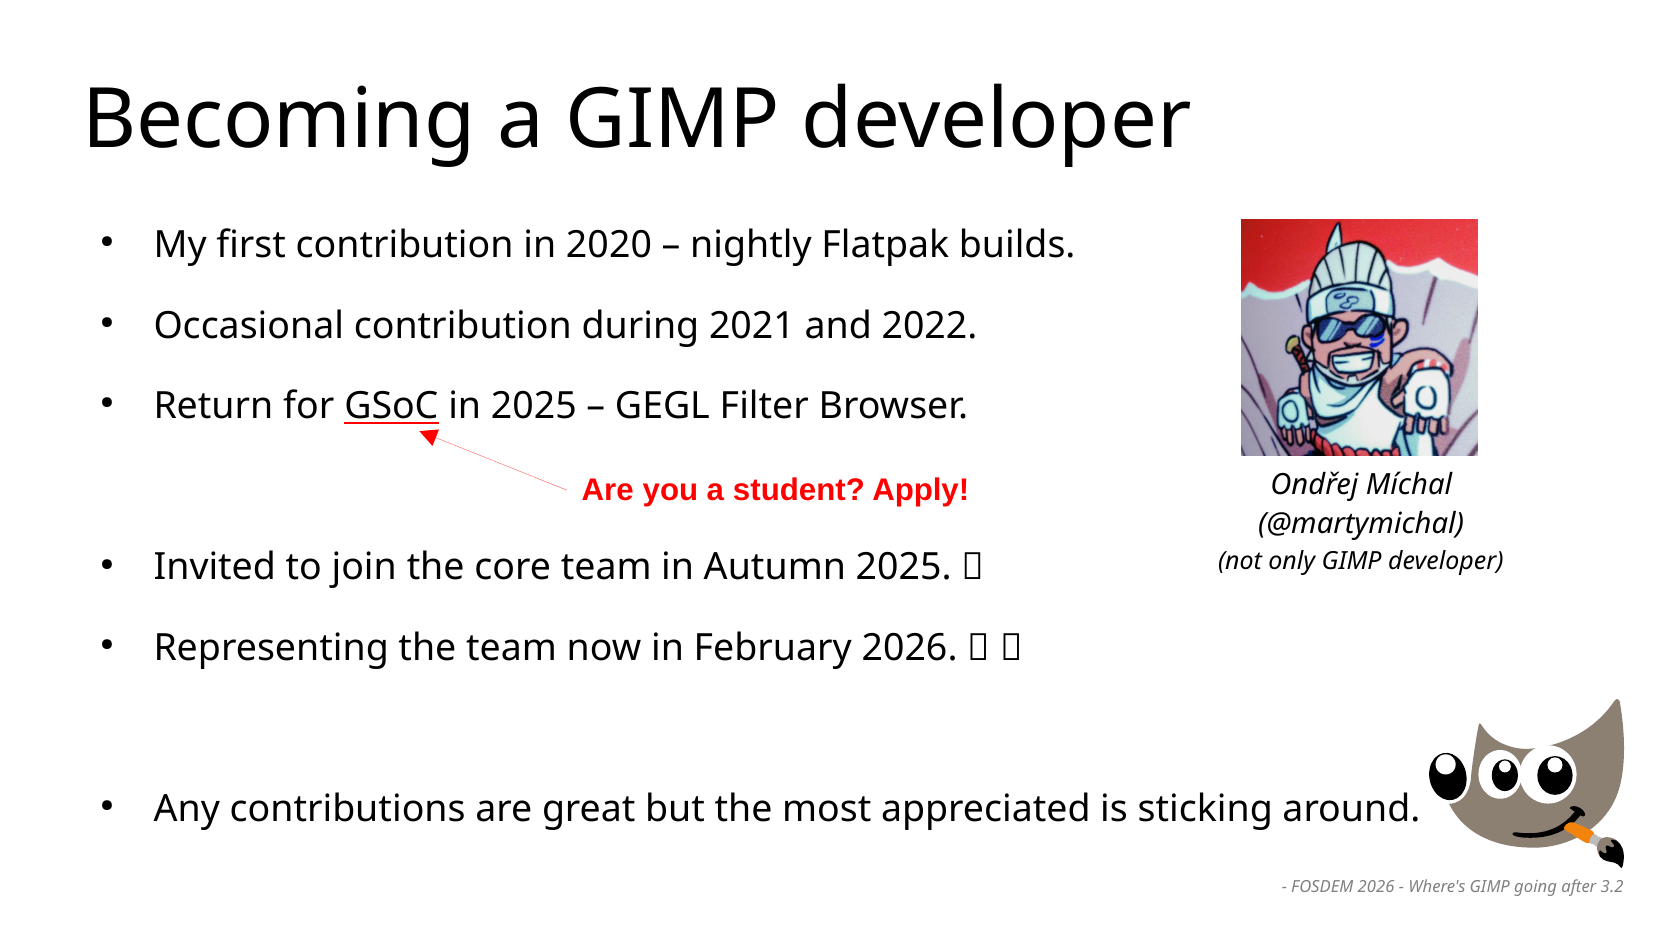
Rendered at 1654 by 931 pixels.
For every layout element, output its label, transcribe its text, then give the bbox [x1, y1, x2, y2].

list My first contribution in 2020 – nightly Flatpak builds. Occasional contribution during 2021 and 2022. Return for GSoC in 2025 – GEGL Filter Browser. Invited to join the core team in Autumn 2025. 🎉 Representing the team now in February 2026. 🎉 🎉 Any contributions are great but the most appreciated is sticking around. [82, 217, 1571, 931]
picture [1241, 219, 1478, 438]
text_box Ondřej Míchal (@martymichal) (not only GIMP developer) [1192, 438, 1530, 601]
title Becoming a GIMP developer [82, 37, 1571, 193]
text_box Are you a student? Apply! [566, 465, 1010, 515]
